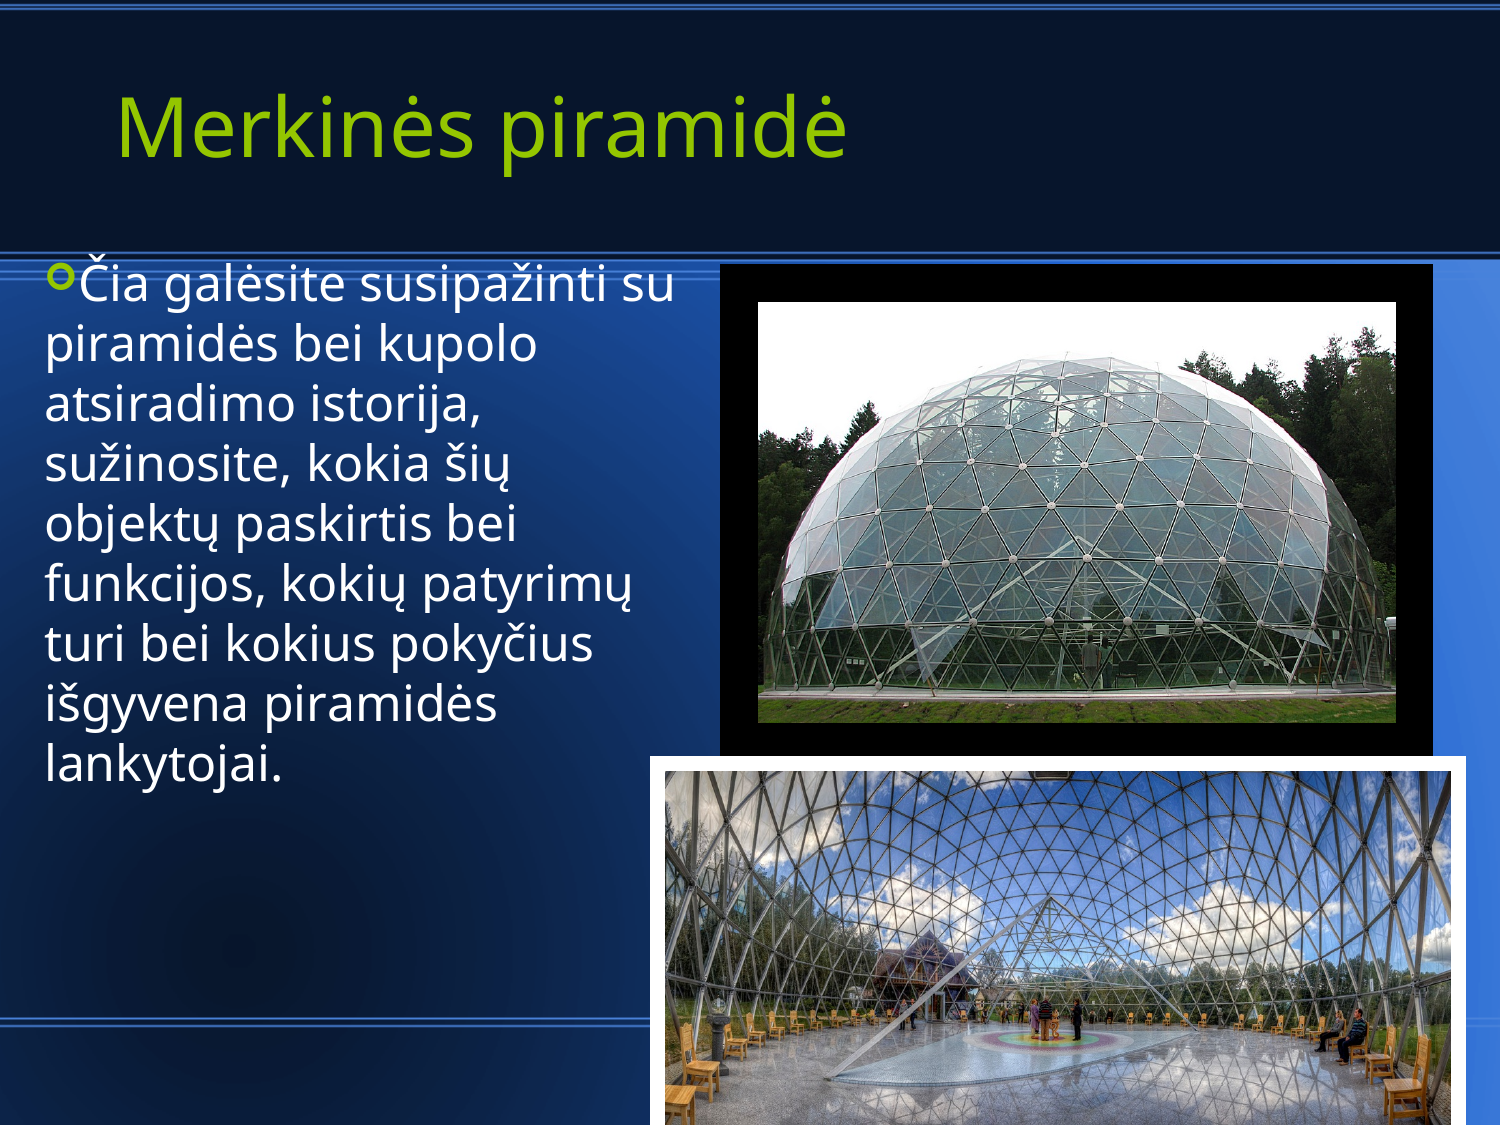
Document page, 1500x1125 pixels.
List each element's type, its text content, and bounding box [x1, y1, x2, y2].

picture [664, 770, 1451, 1125]
list Čia galėsite susipažinti su piramidės bei kupolo atsiradimo istorija, sužinosite, kokia šių objektų paskirtis bei funkcijos, kokių patyrimų turi bei kokius pokyčius išgyvena piramidės lankytojai. [29, 243, 703, 981]
title Merkinės piramidė [100, 66, 1253, 254]
picture [757, 301, 1396, 723]
